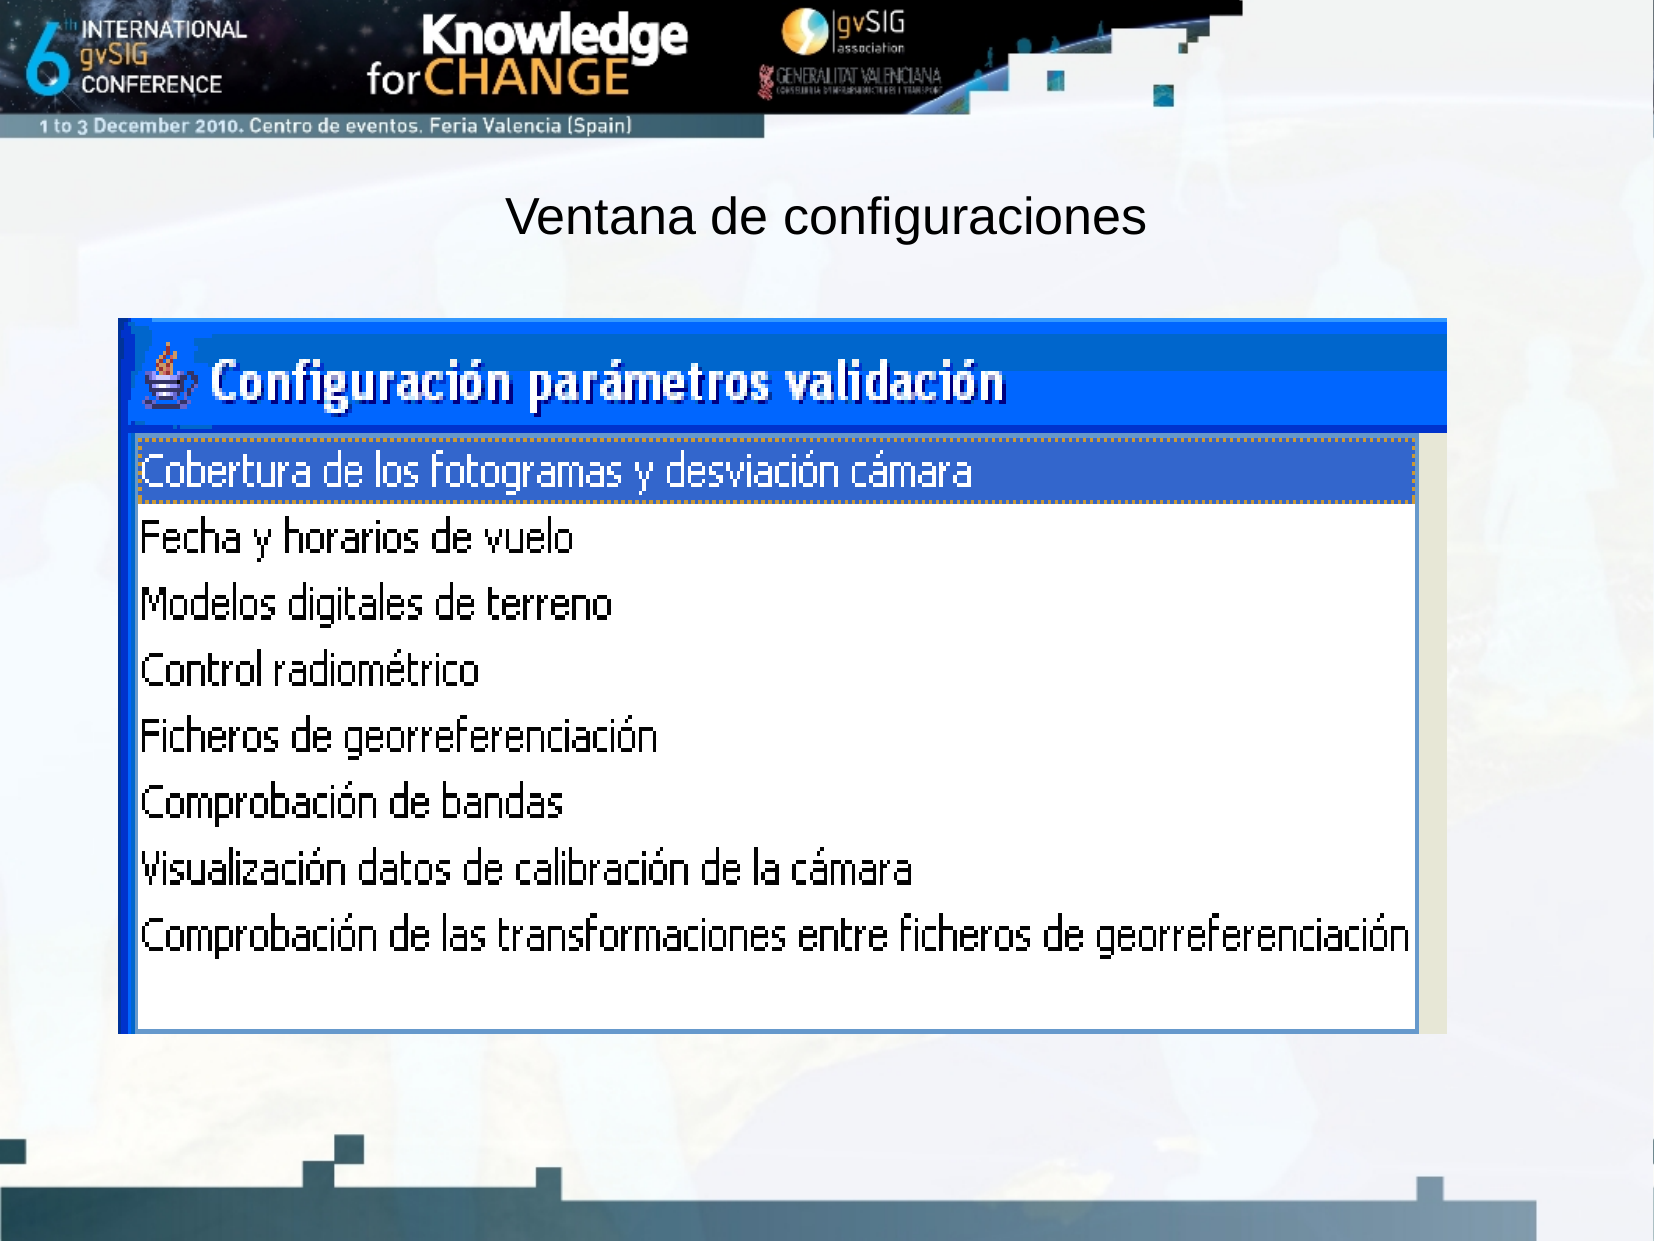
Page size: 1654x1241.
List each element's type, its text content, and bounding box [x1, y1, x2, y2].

picture [0, 0, 1654, 1241]
chart [82, 290, 1571, 1109]
title Ventana de configuraciones [82, 177, 1571, 257]
